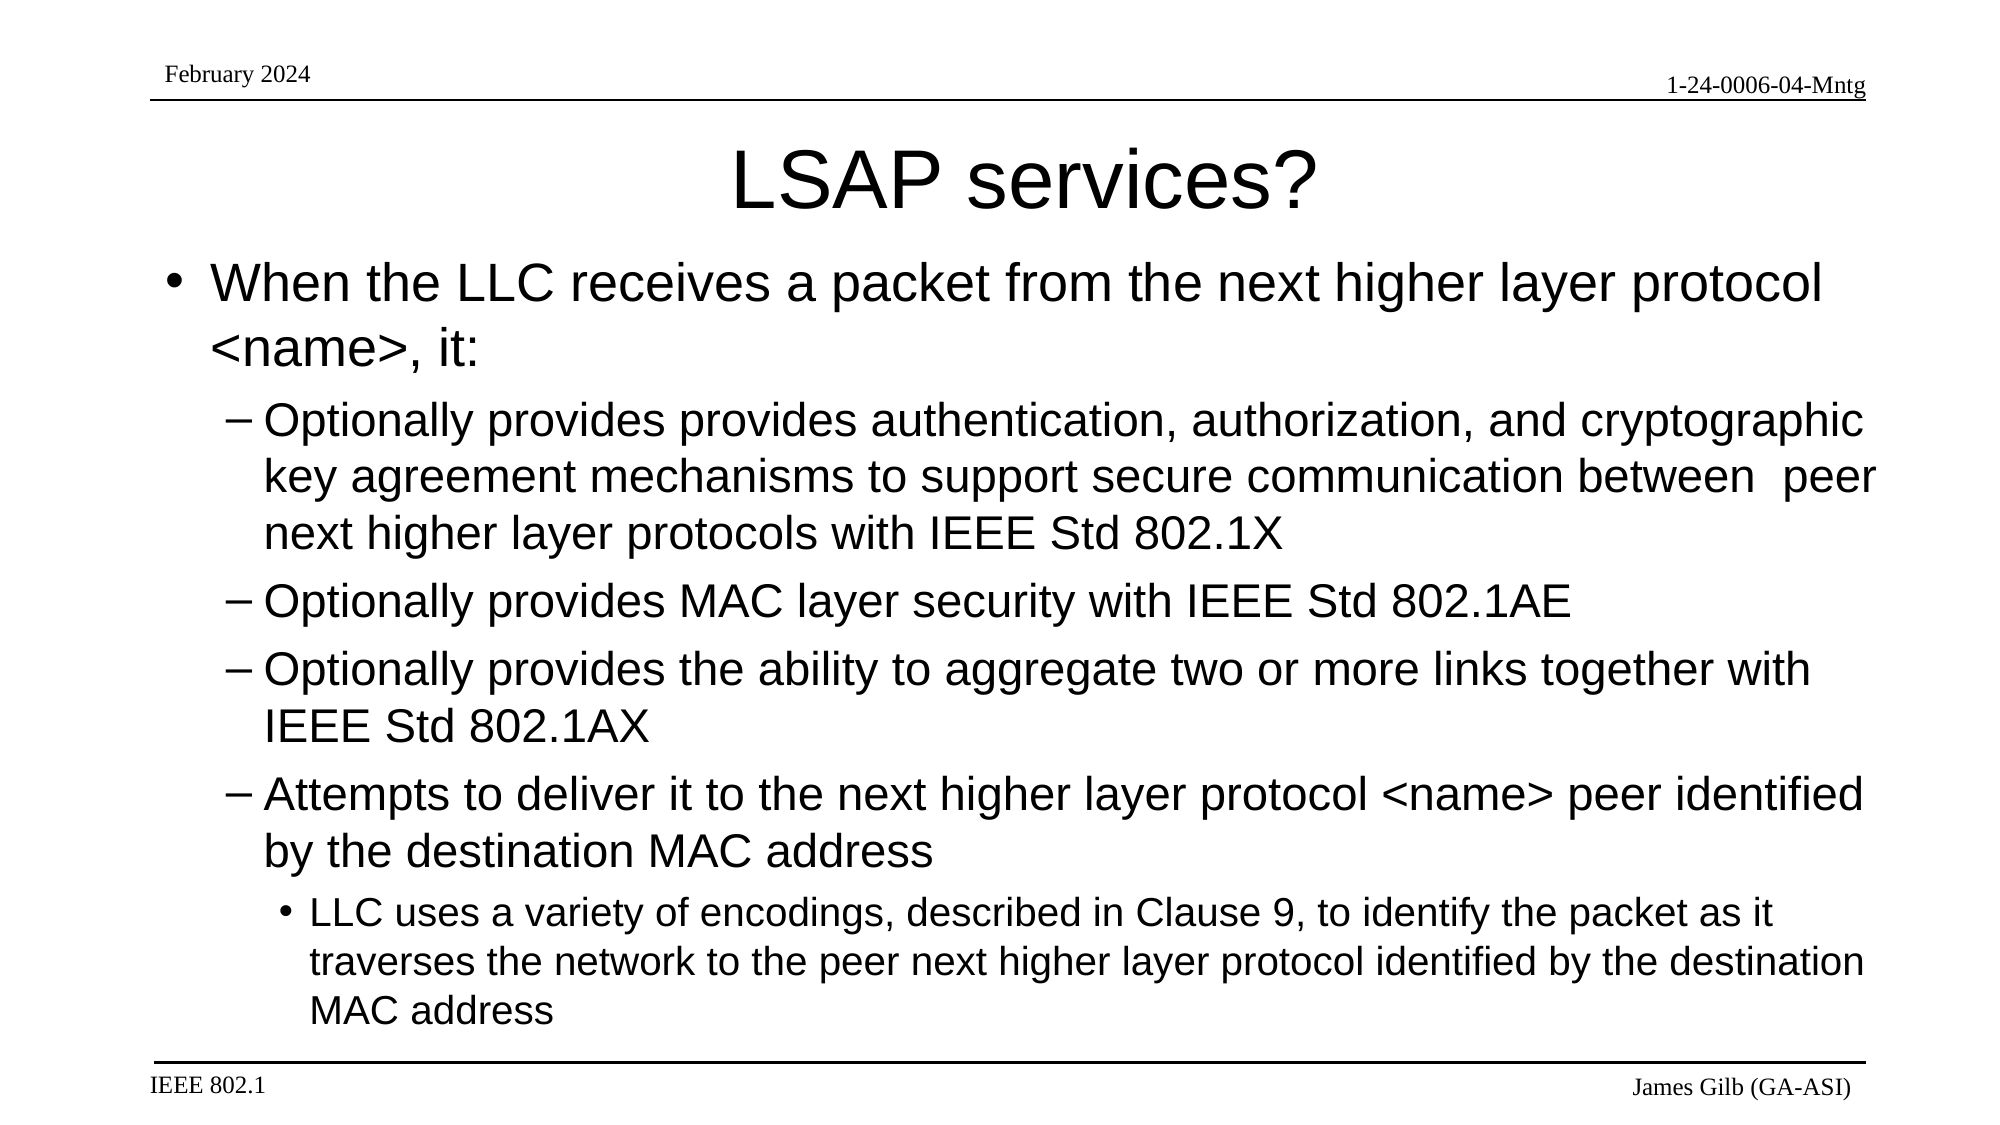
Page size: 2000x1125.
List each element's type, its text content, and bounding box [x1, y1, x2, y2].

title LSAP services? [149, 112, 1900, 238]
list When the LLC receives a packet from the next higher layer protocol <name>, it: Optionally provides provides authentication, authorization, and cryptographic key agreement mechanisms to support secure communication between peer next higher layer protocols with IEEE Std 802.1X Optionally provides MAC layer security with IEEE Std 802.1AE Optionally provides the ability to aggregate two or more links together with IEEE Std 802.1AX Attempts to deliver it to the next higher layer protocol <name> peer identified by the destination MAC address LLC uses a variety of encodings, described in Clause 9, to identify the packet as it traverses the network to the peer next higher layer protocol identified by the destination MAC address [150, 239, 1900, 1051]
